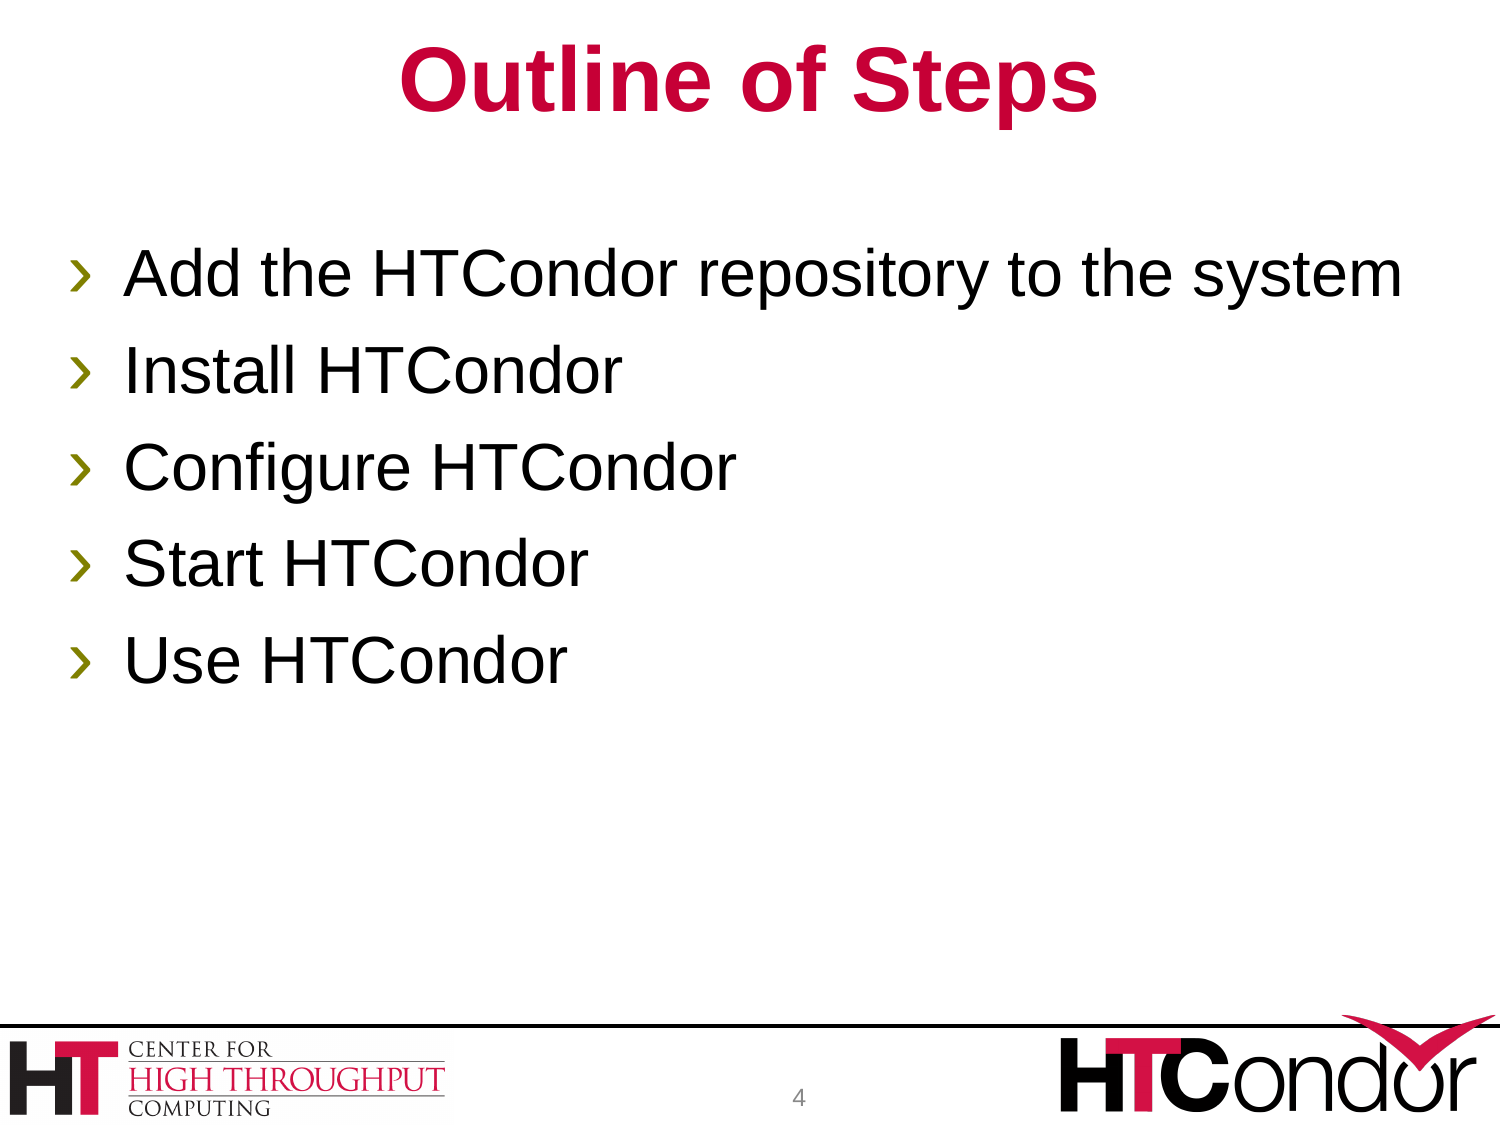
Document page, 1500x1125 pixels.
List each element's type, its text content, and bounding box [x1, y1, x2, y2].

picture [1055, 1014, 1500, 1119]
list Add the HTCondor repository to the system Install HTCondor Configure HTCondor Start HTCondor Use HTCondor [52, 222, 1431, 916]
text_box <number> [624, 1066, 975, 1125]
picture [0, 1029, 454, 1125]
title Outline of Steps [0, 0, 1500, 150]
